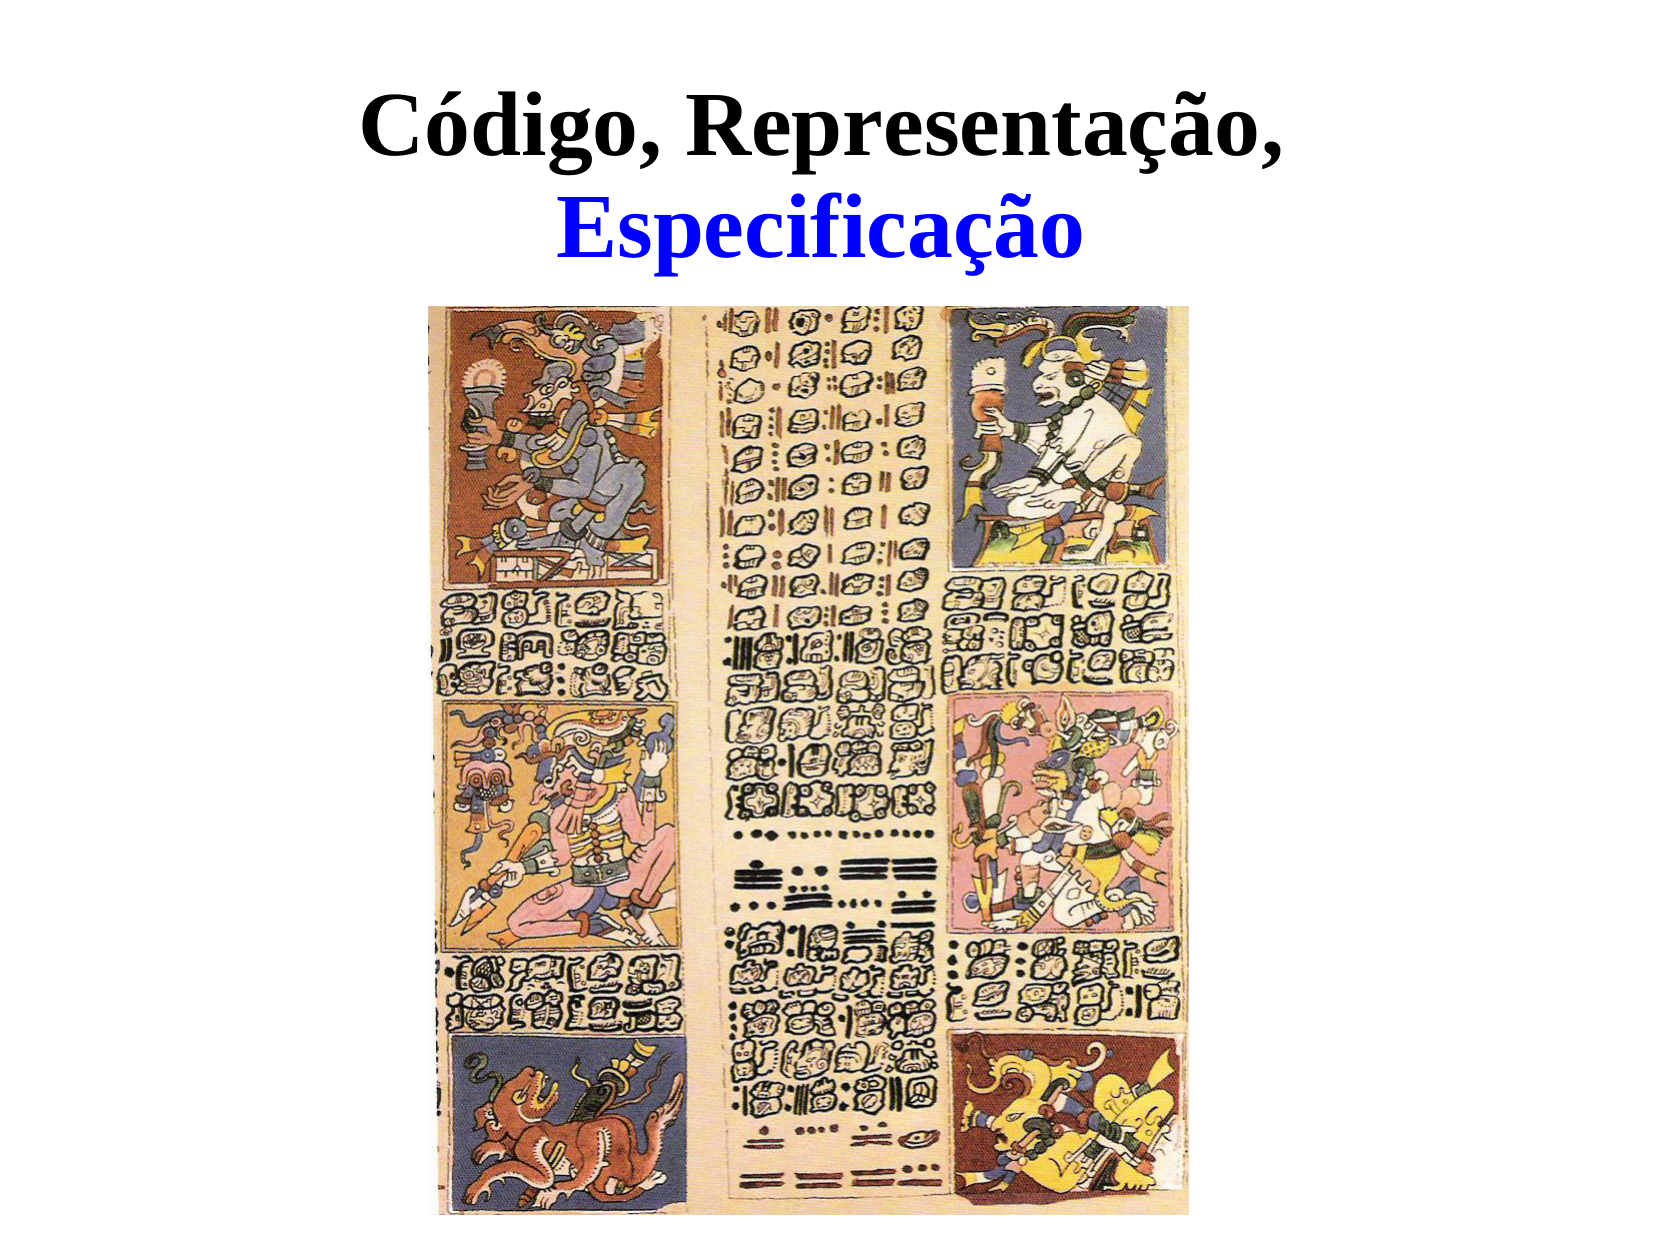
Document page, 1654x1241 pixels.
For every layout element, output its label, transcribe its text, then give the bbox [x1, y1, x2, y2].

picture [428, 306, 1189, 1215]
title Código, Representação, Especificação [100, 47, 1543, 303]
